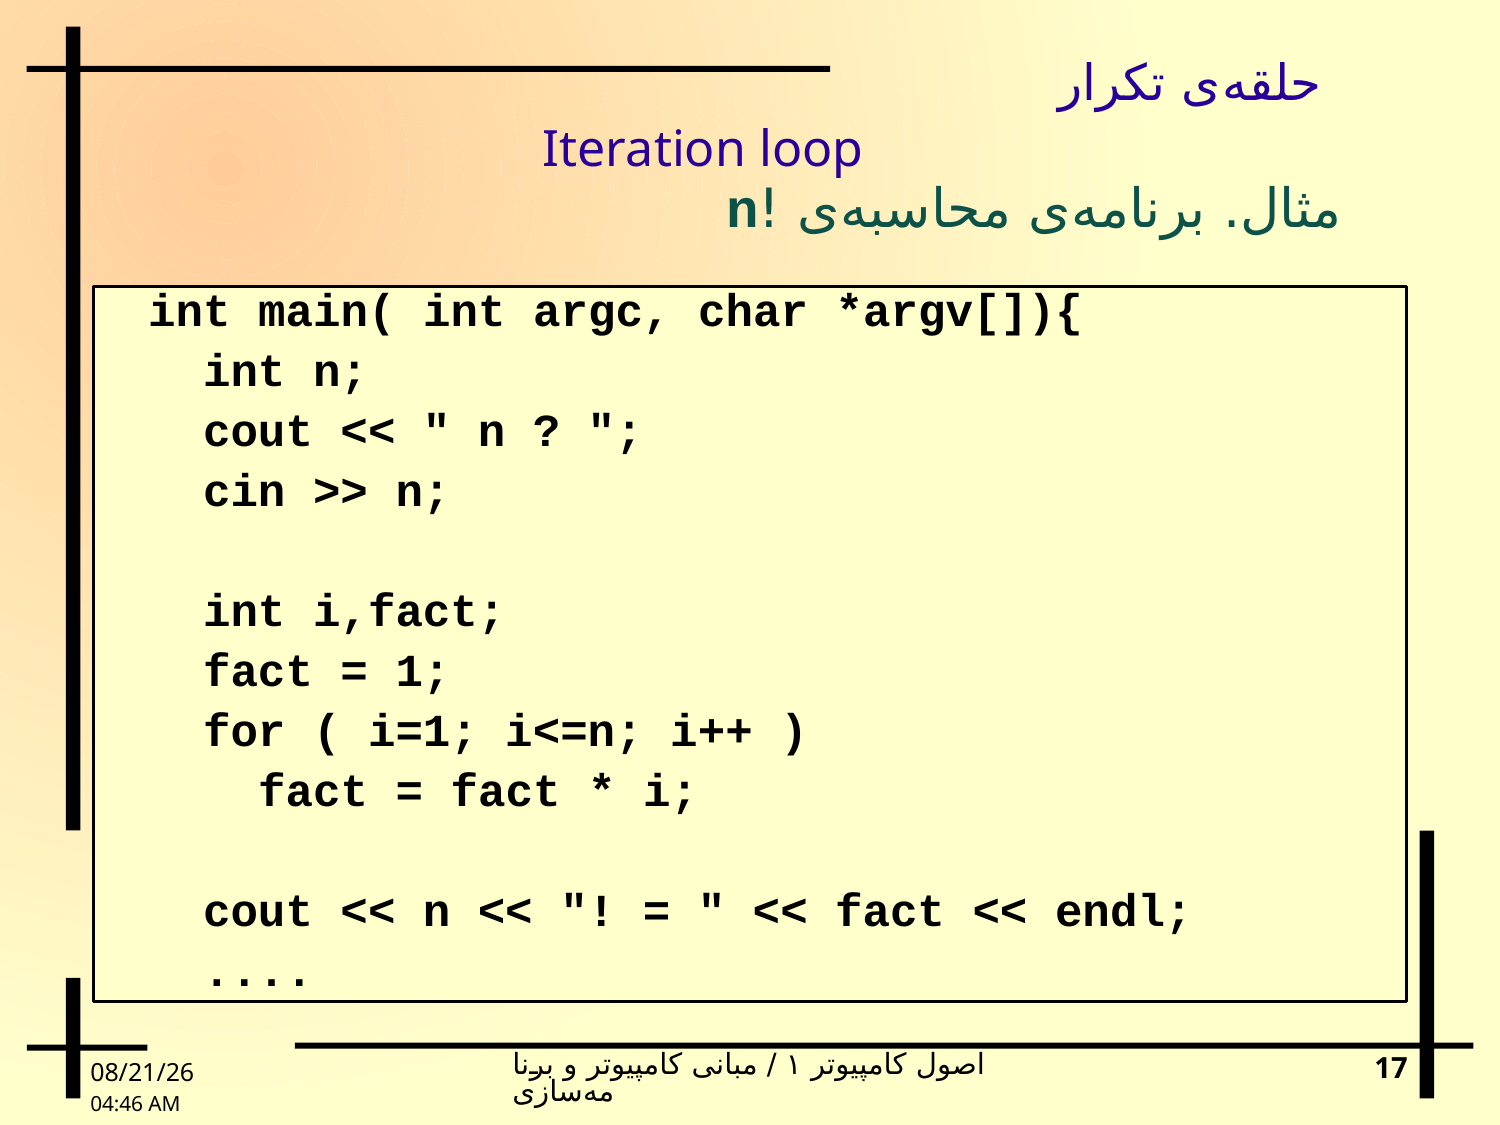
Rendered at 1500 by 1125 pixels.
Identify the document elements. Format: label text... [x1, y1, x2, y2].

list int main( int argc, char *argv[]){ int n; cout << " n ? "; cin >> n; int i,fact; fact = 1; for ( i=1; i<=n; i++ ) fact = fact * i; cout << n << "! = " << fact << endl; .... [93, 286, 1407, 1002]
title حلقه‌ی تکرار Iteration loop [62, 57, 1344, 178]
list مثال. برنامه‌ی محاسبه‌ی !n [105, 177, 1395, 277]
